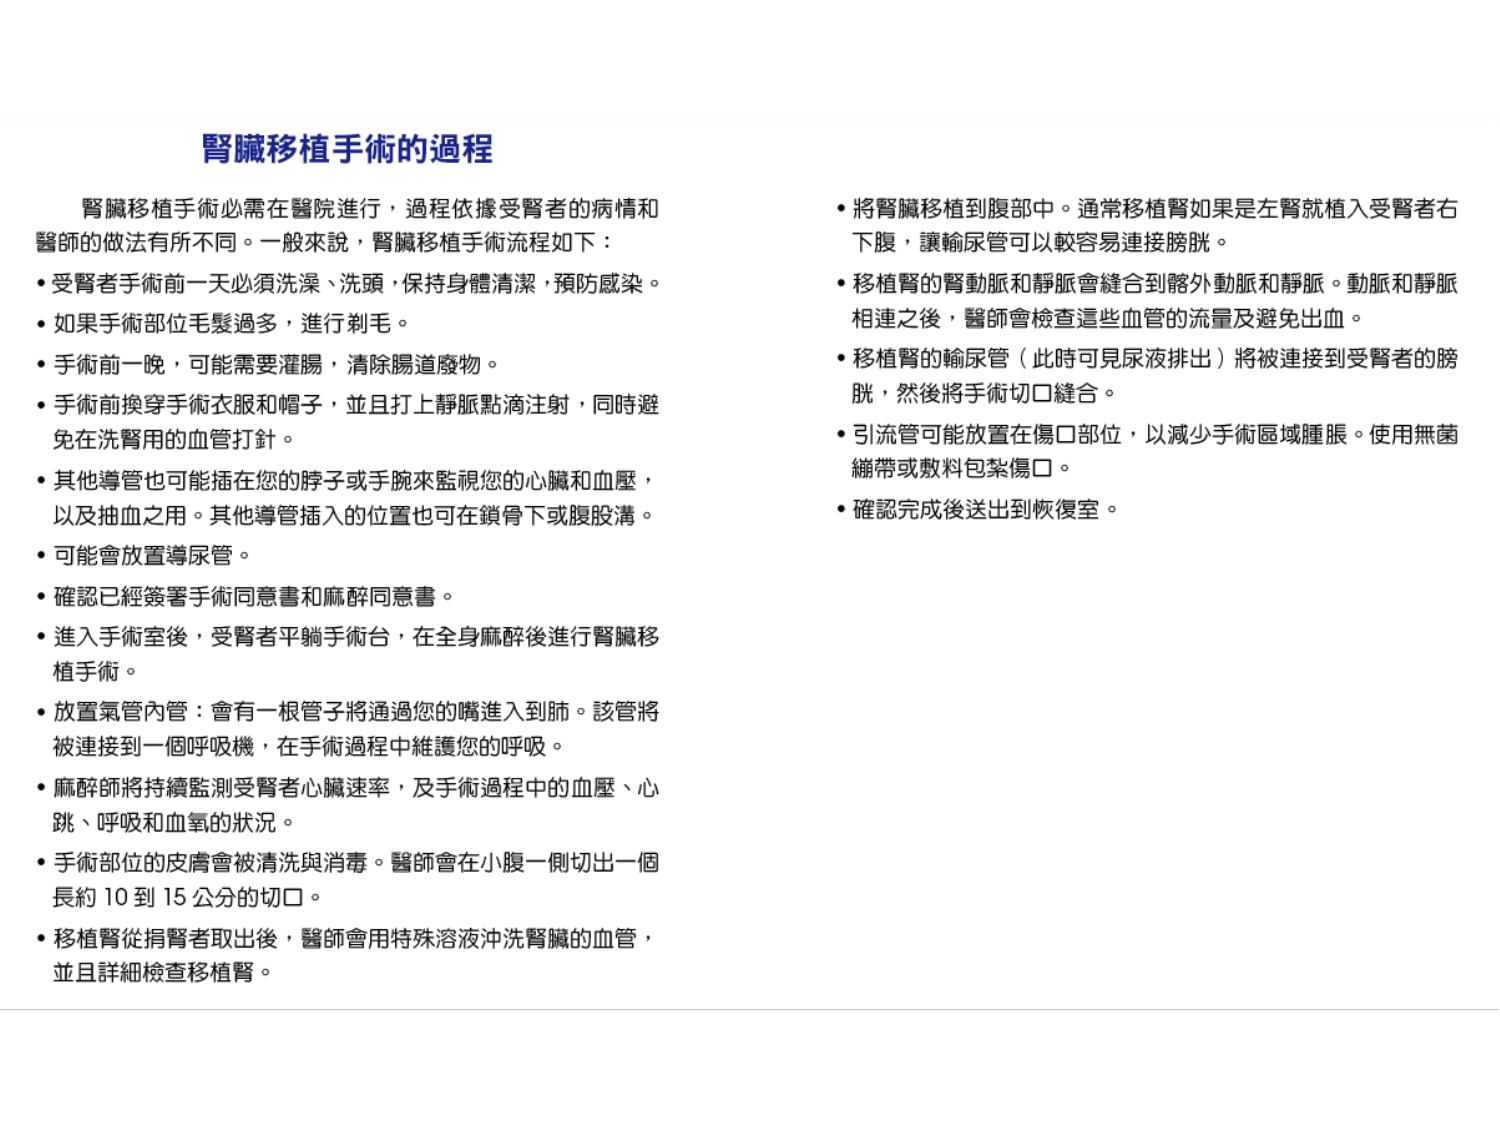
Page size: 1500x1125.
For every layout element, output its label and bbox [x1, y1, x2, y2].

picture [0, 113, 1500, 1009]
